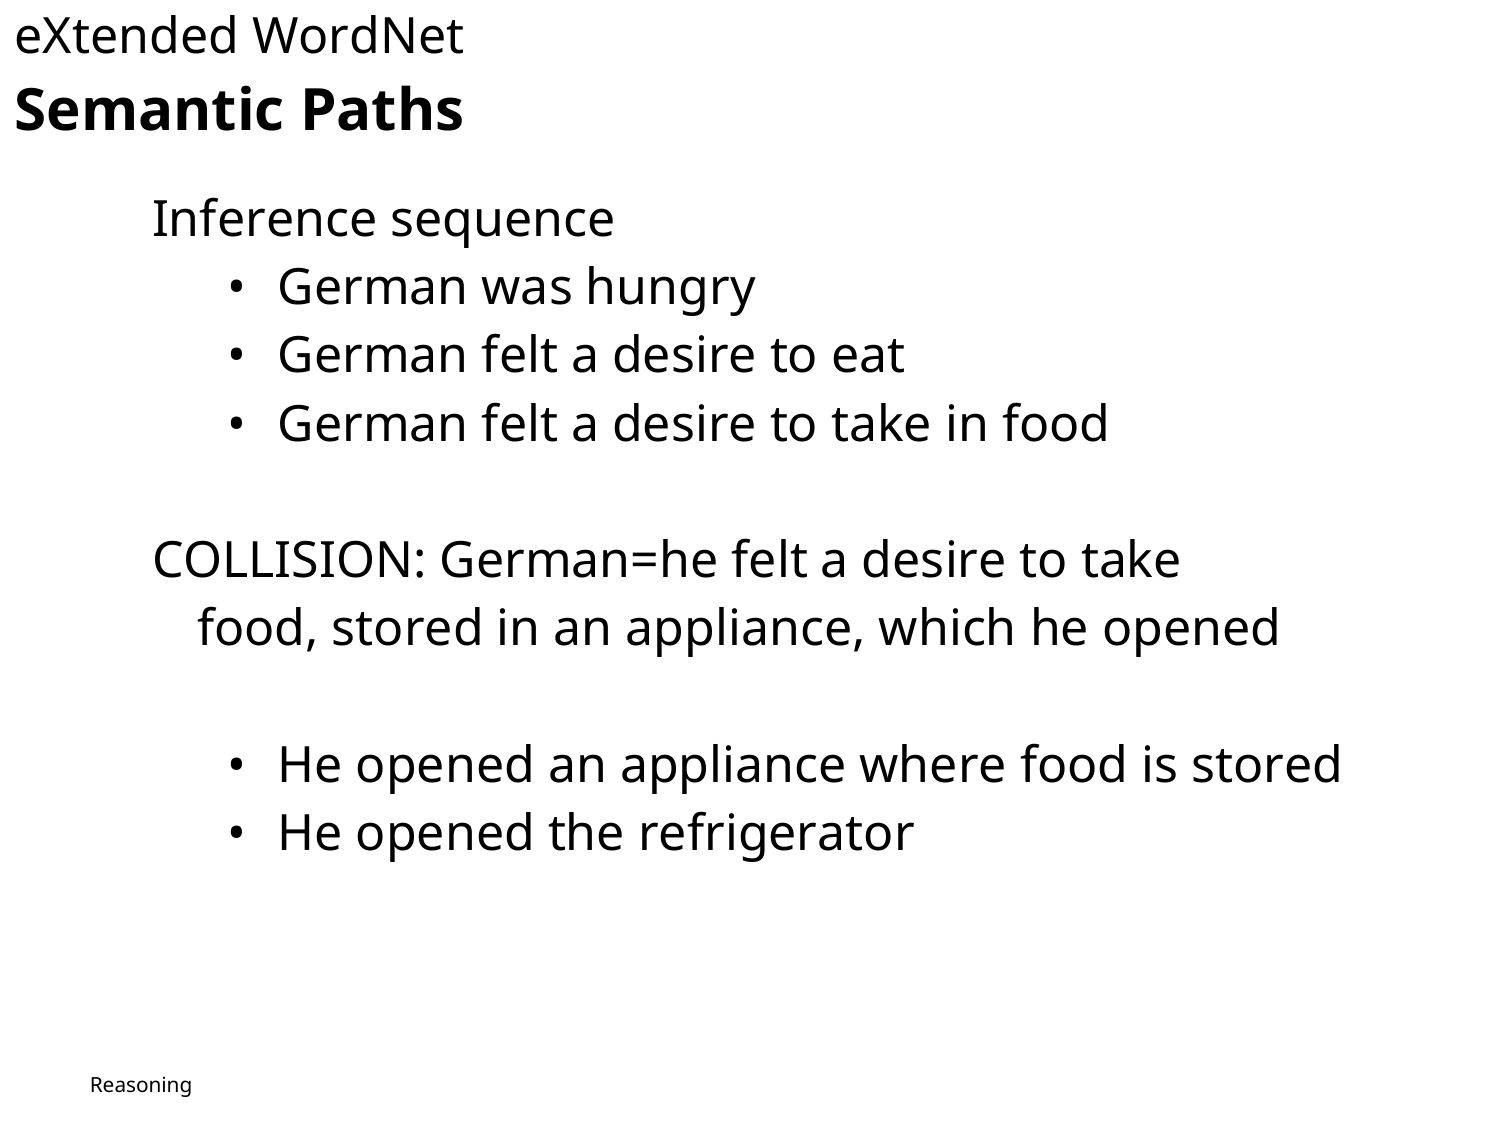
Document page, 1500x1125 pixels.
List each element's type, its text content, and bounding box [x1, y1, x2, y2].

list Inference sequence German was hungry German felt a desire to eat German felt a desire to take in food COLLISION: German=he felt a desire to take food, stored in an appliance, which he opened He opened an appliance where food is stored He opened the refrigerator [62, 174, 1463, 1013]
title eXtended WordNet Semantic Paths [0, 0, 1276, 147]
